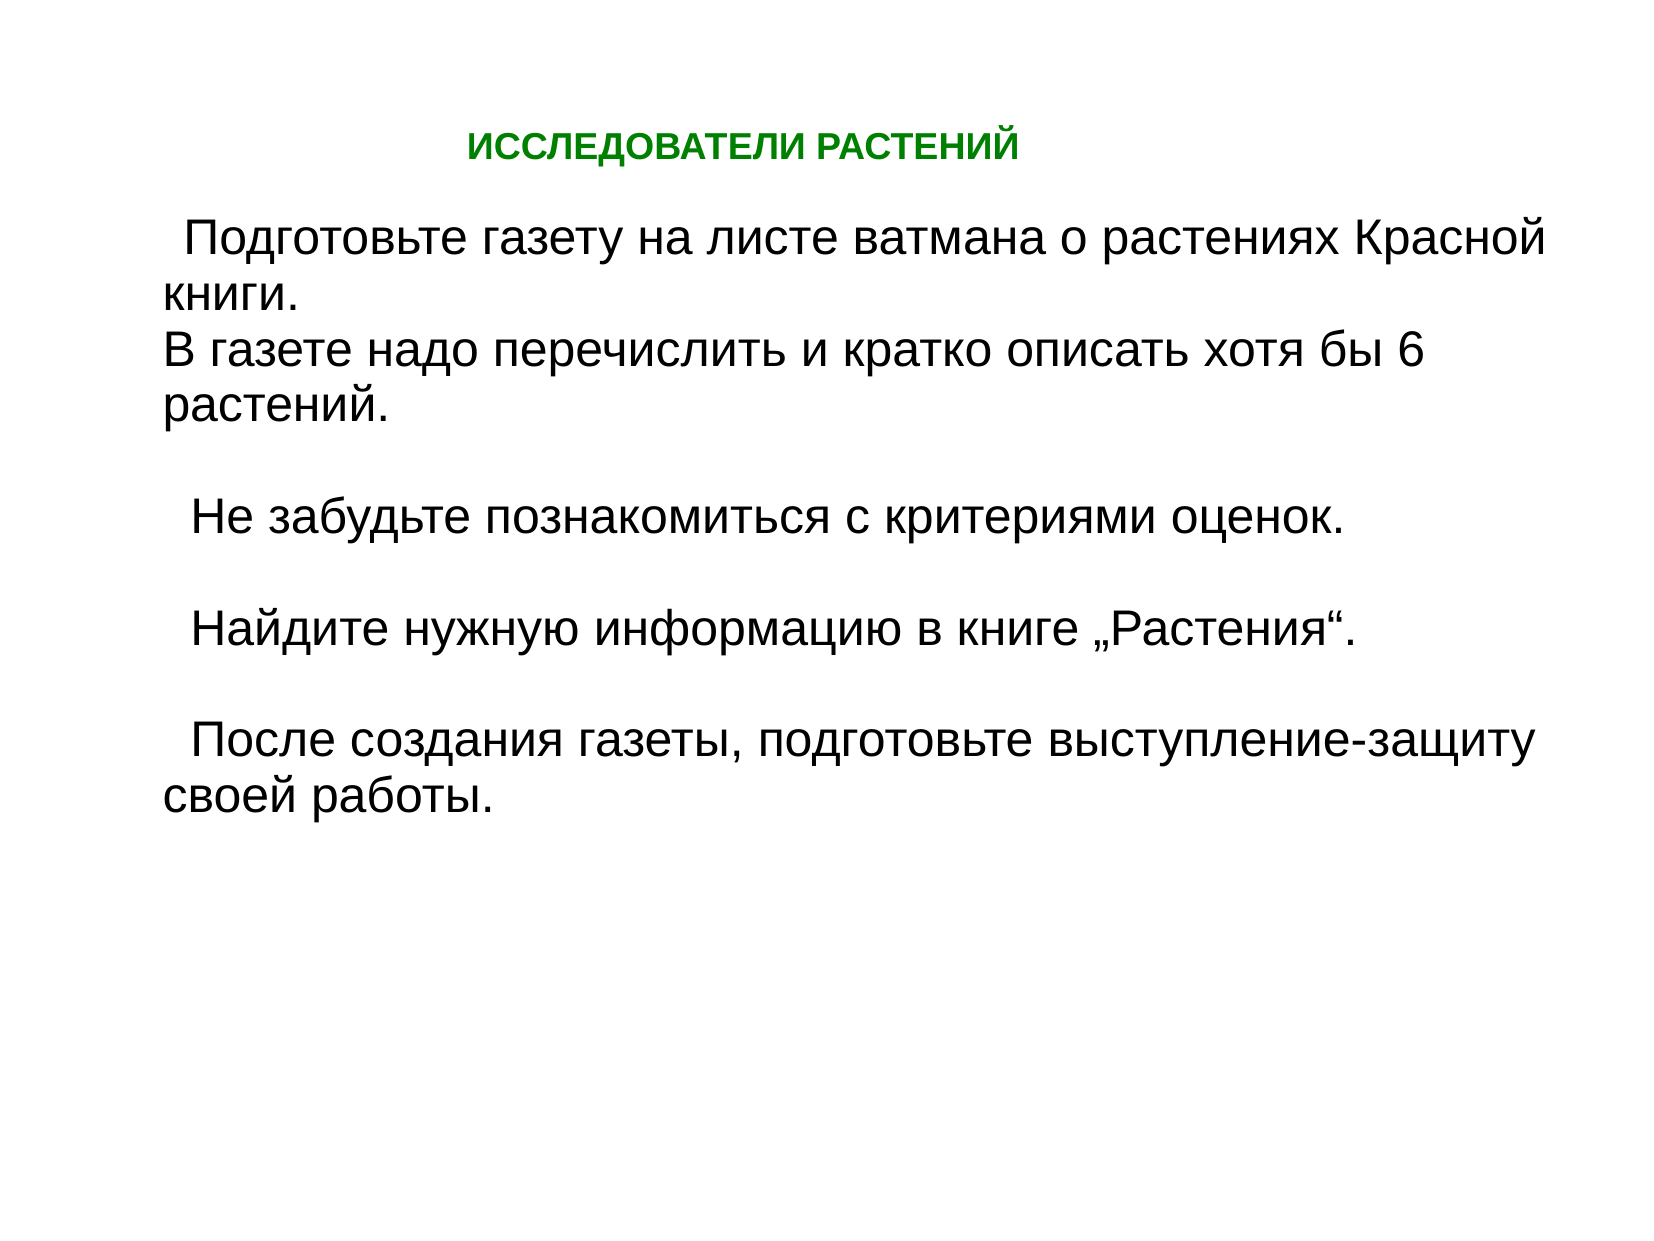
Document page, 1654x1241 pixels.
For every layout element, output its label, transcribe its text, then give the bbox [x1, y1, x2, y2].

text_box ИССЛЕДОВАТЕЛИ РАСТЕНИЙ Подготовьте газету на листе ватмана о растениях Красной книги. В газете надо перечислить и кратко описать хотя бы 6 растений. Не забудьте познакомиться с критериями оценок. Найдите нужную информацию в книге „Растения“. После создания газеты, подготовьте выступление-защиту своей работы. [147, 118, 1565, 1093]
